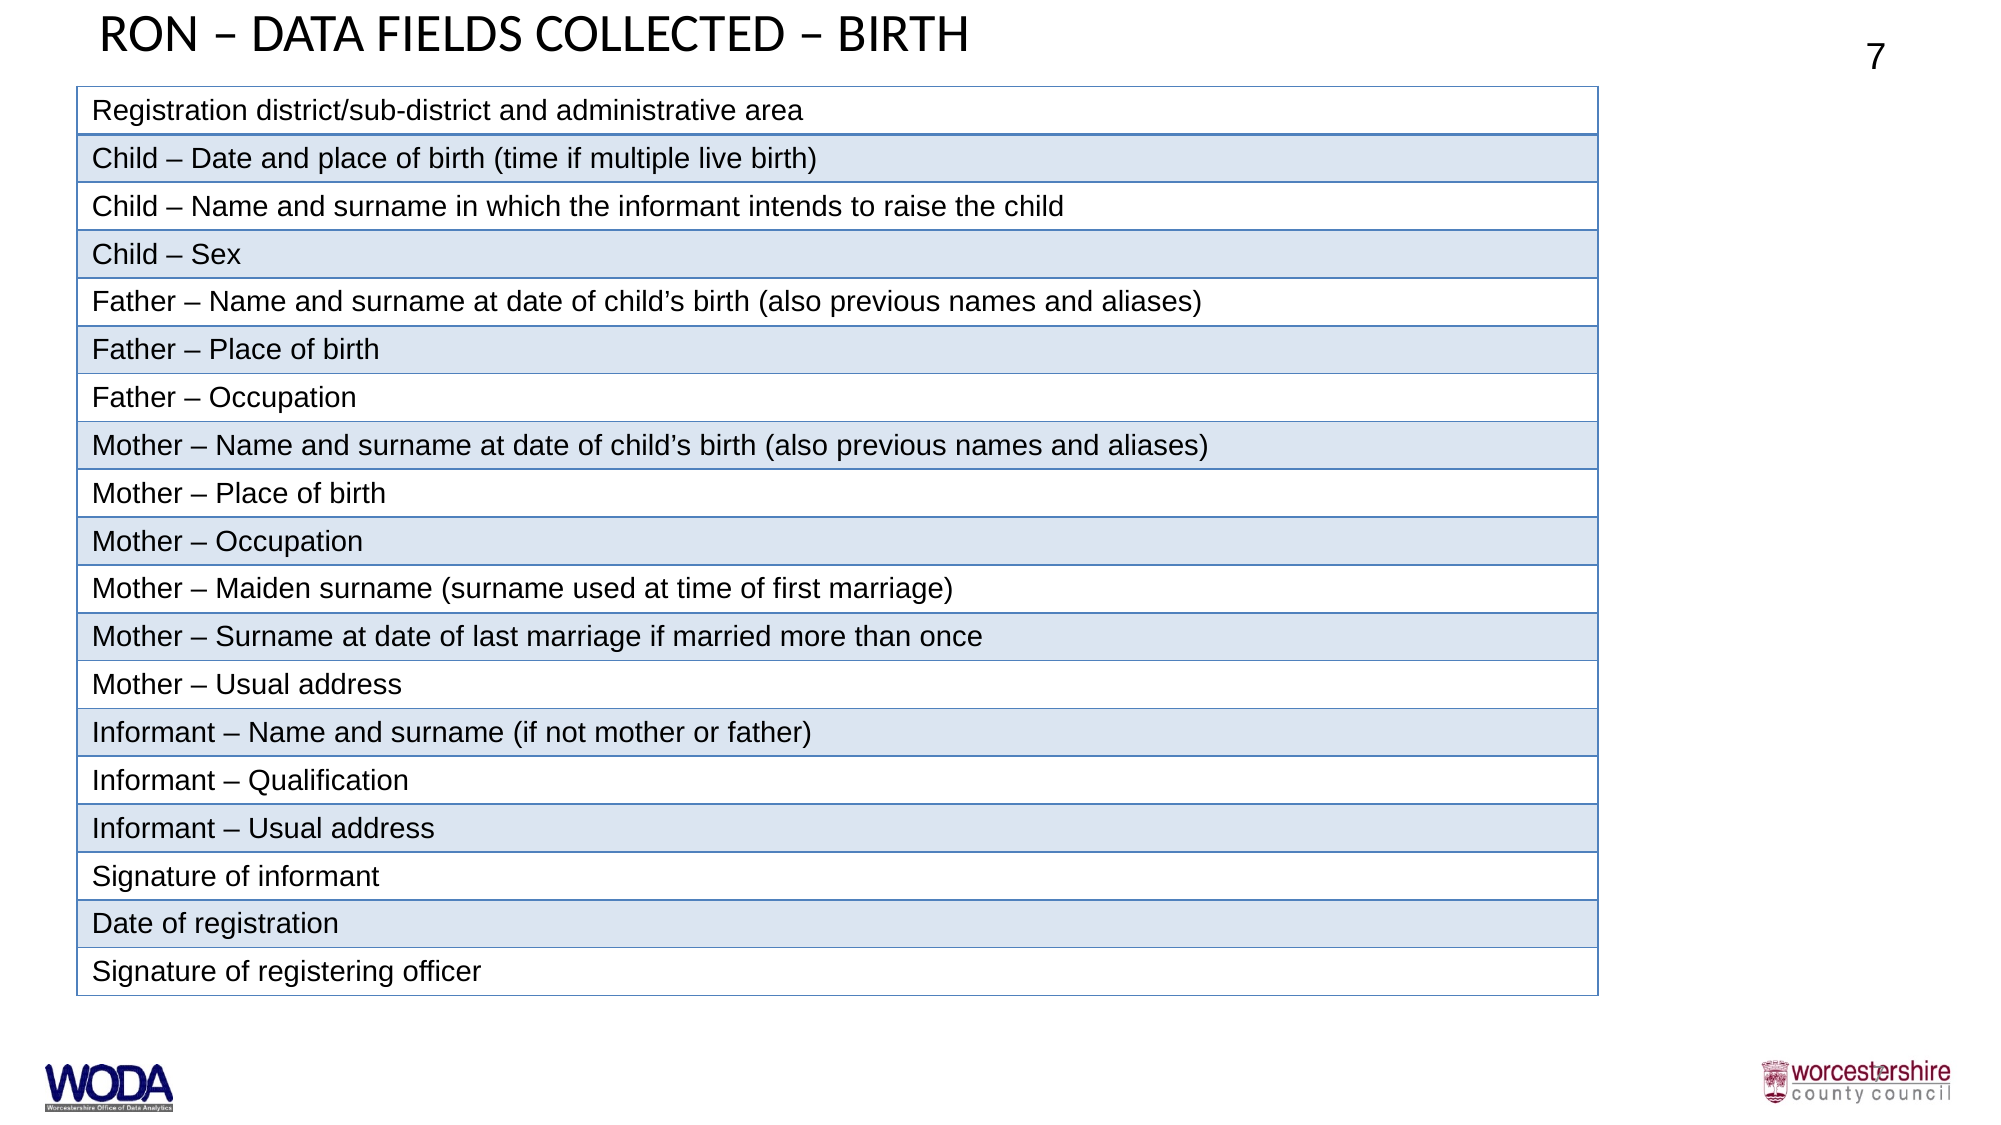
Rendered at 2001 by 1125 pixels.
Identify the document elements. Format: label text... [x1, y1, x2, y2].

table_cell Informant – Name and surname (if not mother or father) [78, 709, 1597, 755]
table_cell Child – Sex [78, 231, 1597, 277]
table_header Registration district/sub-district and administrative area [78, 87, 1597, 133]
table_cell Signature of informant [78, 853, 1597, 899]
table_cell Mother – Place of birth [78, 470, 1597, 516]
table_cell Father – Occupation [78, 374, 1597, 421]
table_cell Mother – Occupation [78, 518, 1597, 564]
table_cell Mother – Name and surname at date of child’s birth (also previous names and aliases) [78, 422, 1597, 468]
picture [1749, 1049, 1971, 1114]
table_cell Father – Place of birth [78, 327, 1597, 373]
picture [45, 1064, 173, 1112]
table_cell Informant – Usual address [78, 805, 1597, 851]
table_cell Child – Date and place of birth (time if multiple live birth) [78, 136, 1597, 181]
table_cell Child – Name and surname in which the informant intends to raise the child [78, 183, 1597, 229]
table_cell Signature of registering officer [78, 948, 1597, 995]
slide_number <number> [1433, 1042, 1900, 1103]
table_cell Informant – Qualification [78, 757, 1597, 803]
table_cell Date of registration [78, 901, 1597, 947]
table_cell Mother – Maiden surname (surname used at time of first marriage) [78, 566, 1597, 612]
title RON – DATA FIELDS COLLECTED – BIRTH [99, 0, 1900, 185]
table_cell Mother – Surname at date of last marriage if married more than once [78, 614, 1597, 660]
table_cell Father – Name and surname at date of child’s birth (also previous names and aliases) [78, 279, 1597, 325]
table_cell Mother – Usual address [78, 661, 1597, 708]
